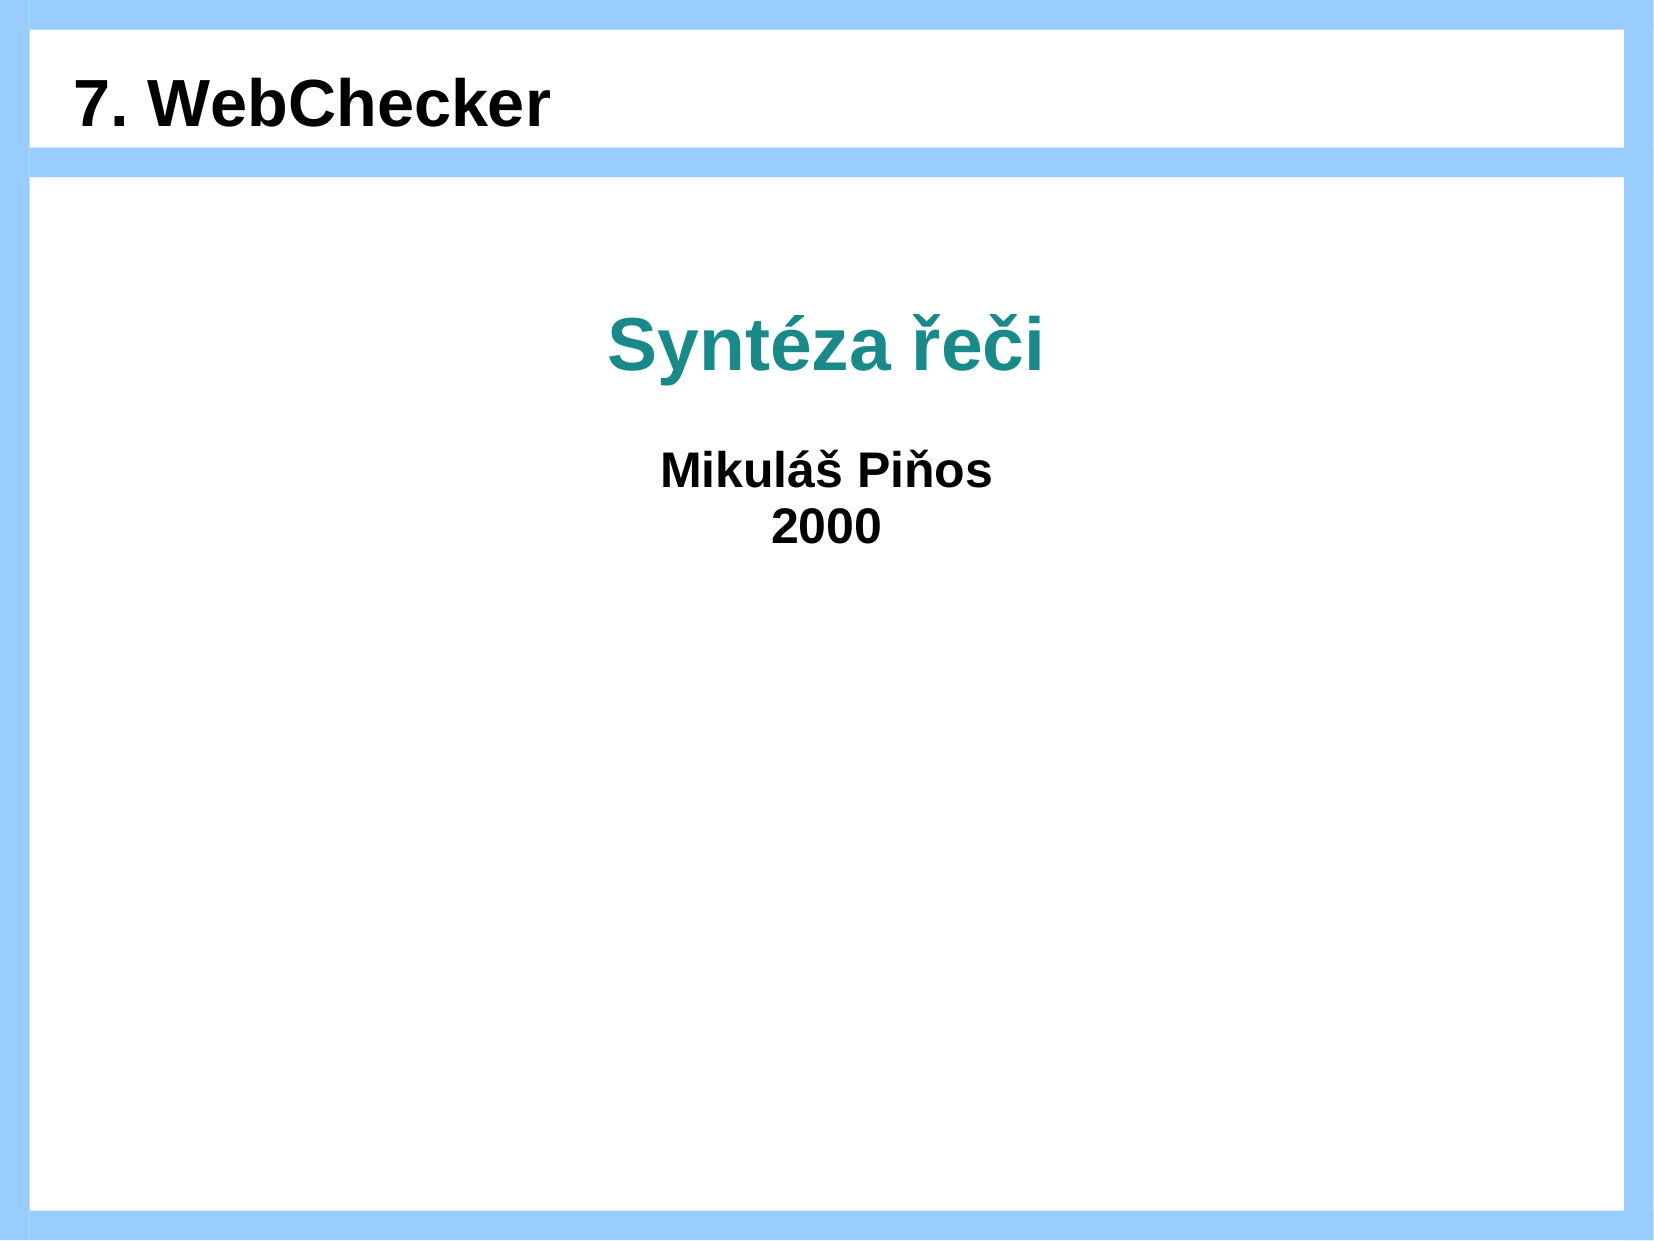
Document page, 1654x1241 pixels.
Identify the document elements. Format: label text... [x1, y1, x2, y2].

text_box 7. WebChecker [59, 58, 1152, 148]
text_box Syntéza řeči Mikuláš Piňos 2000 [103, 295, 1551, 698]
